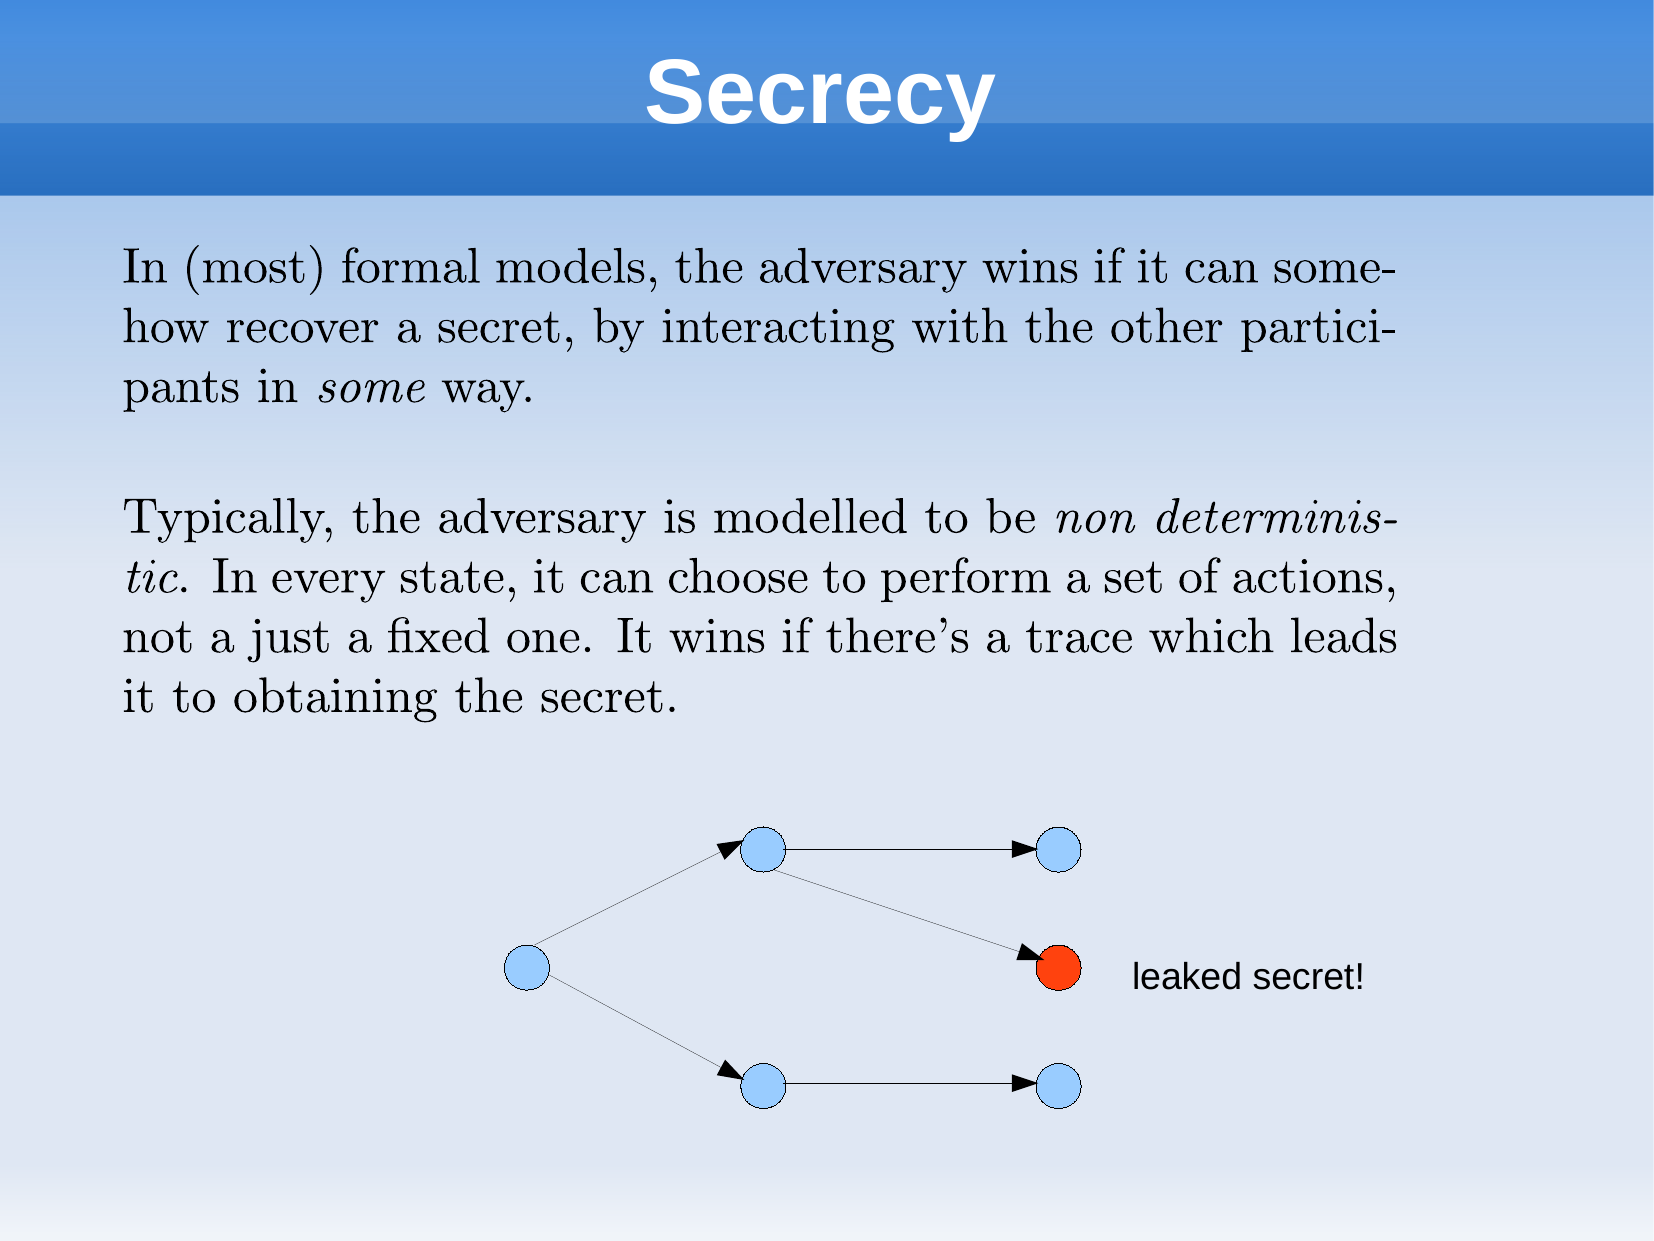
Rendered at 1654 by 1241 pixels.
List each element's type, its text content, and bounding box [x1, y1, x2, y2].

text_box [740, 1063, 786, 1109]
title Secrecy [76, 0, 1565, 188]
text_box [1036, 1063, 1082, 1109]
text_box [1036, 945, 1082, 991]
text_box [122, 245, 1400, 723]
text_box leaked secret! [1117, 948, 1381, 1006]
text_box [504, 945, 550, 991]
picture [0, 0, 1654, 1241]
text_box [1036, 827, 1082, 873]
text_box [740, 826, 786, 873]
